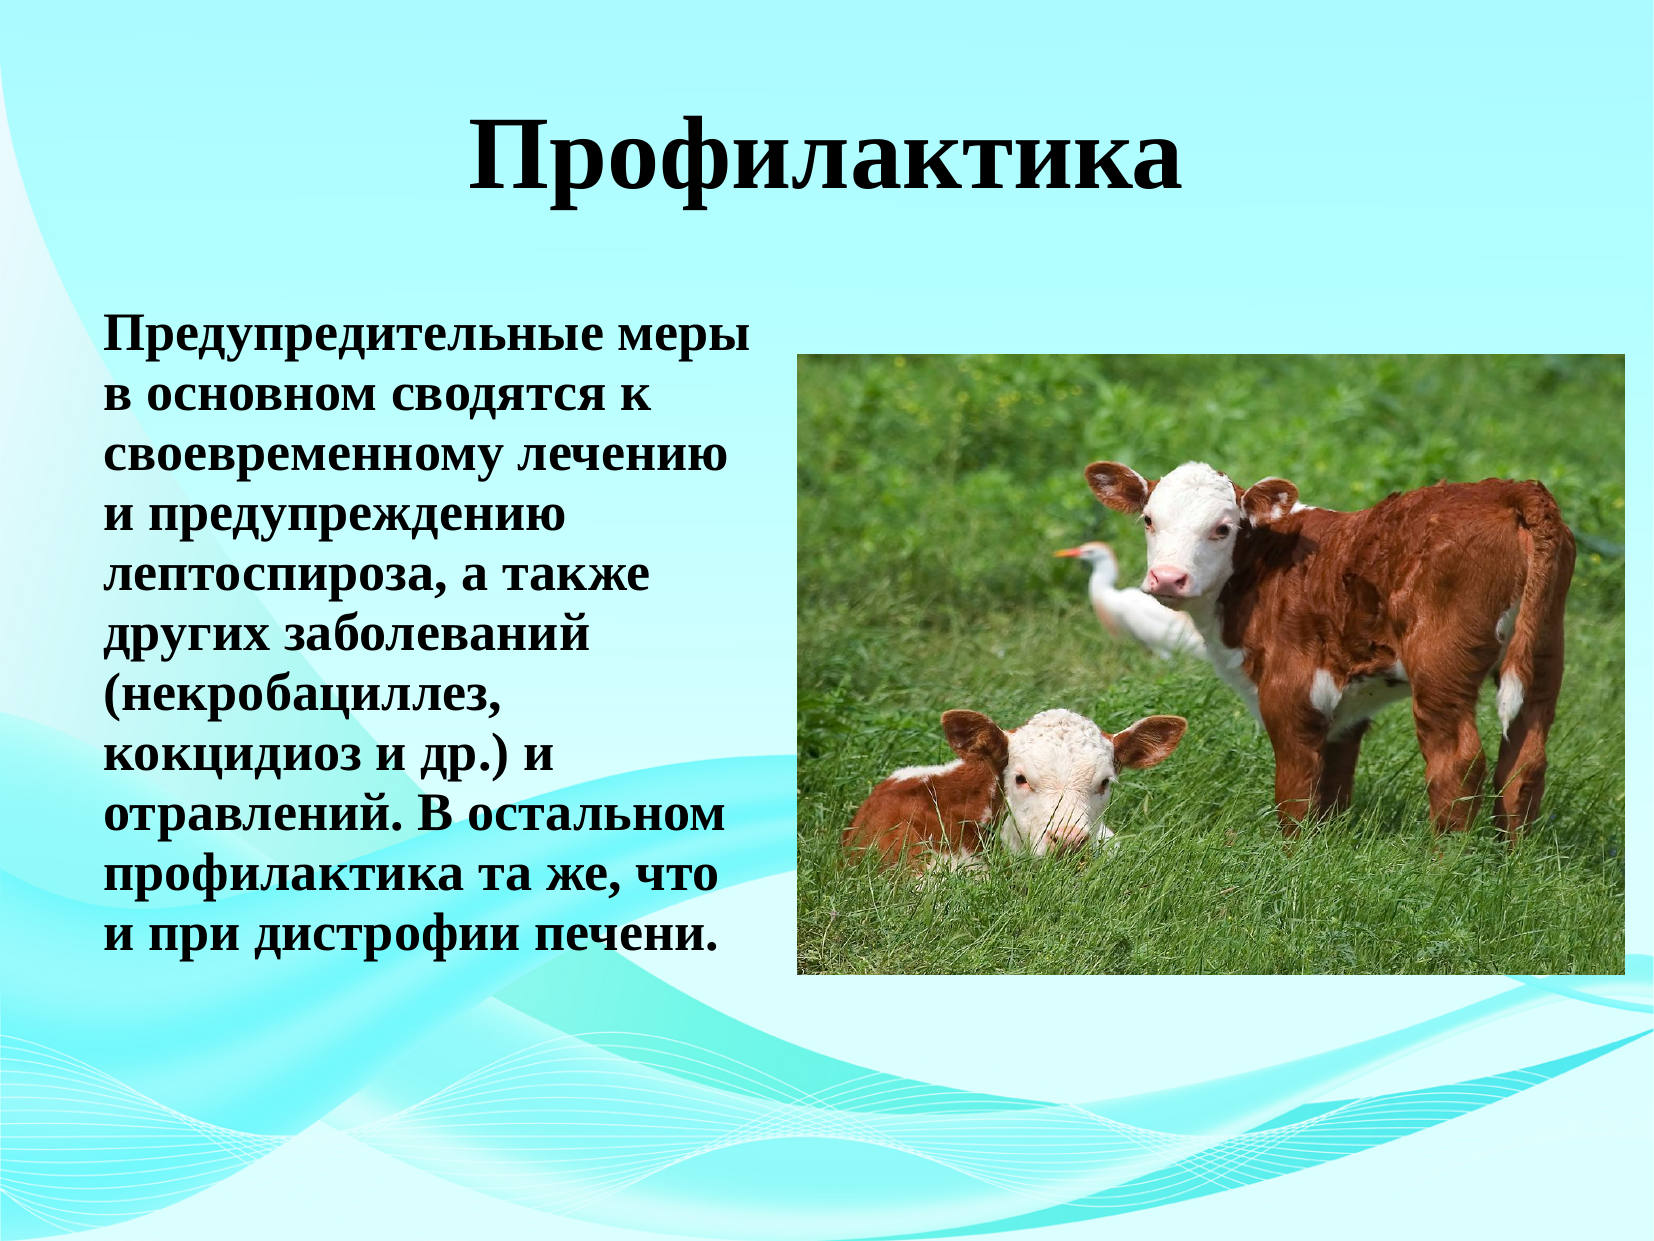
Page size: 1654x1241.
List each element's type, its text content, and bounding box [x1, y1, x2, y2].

text_box Предупредительные меры в основном сводятся к своевременному лечению и предупреждению лептоспироза, а также других заболеваний (некробациллез, кокцидиоз и др.) и отравлений. В остальном профилактика та же, что и при дистрофии печени. [88, 295, 768, 1093]
picture [0, 0, 1654, 1241]
title Профилактика [82, 49, 1571, 257]
